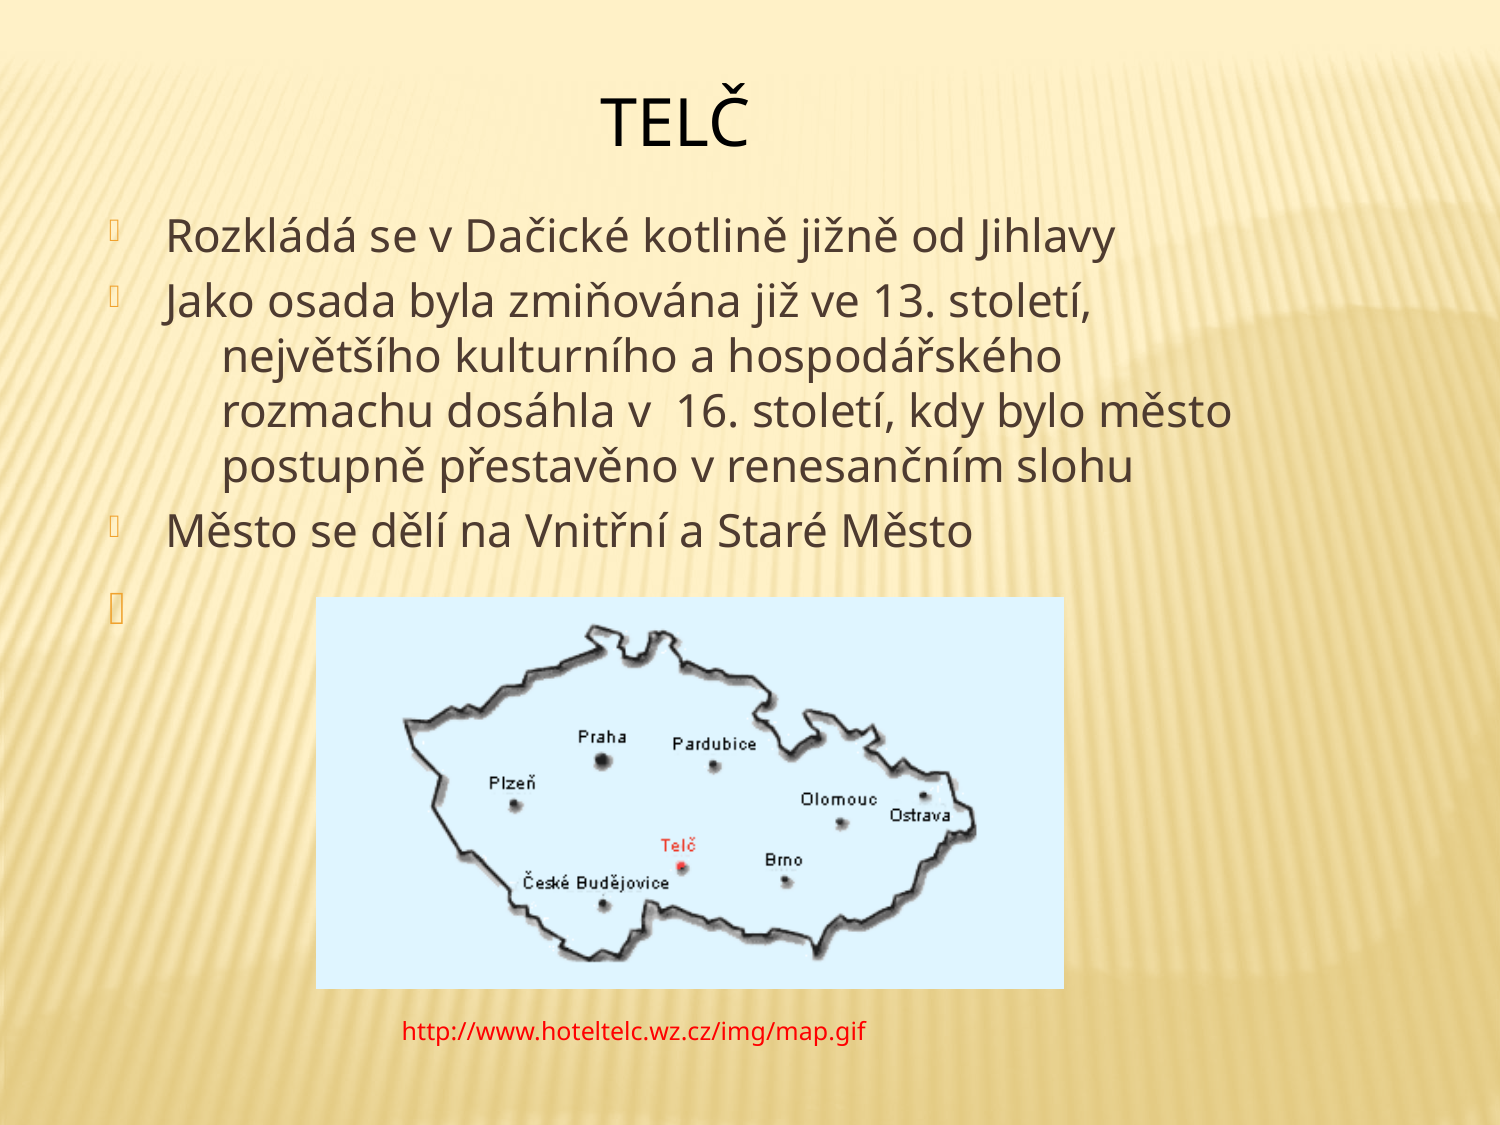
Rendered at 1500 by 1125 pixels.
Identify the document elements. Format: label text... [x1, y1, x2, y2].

text_box http://www.hoteltelc.wz.cz/img/map.gif [387, 1008, 881, 1057]
title Telč [82, 70, 1270, 170]
list Rozkládá se v Dačické kotlině jižně od Jihlavy Jako osada byla zmiňována již ve 13. století, největšího kulturního a hospodářského rozmachu dosáhla v 16. století, kdy bylo město postupně přestavěno v renesančním slohu Město se dělí na Vnitřní a Staré Město [93, 199, 1282, 639]
picture [316, 597, 1064, 989]
